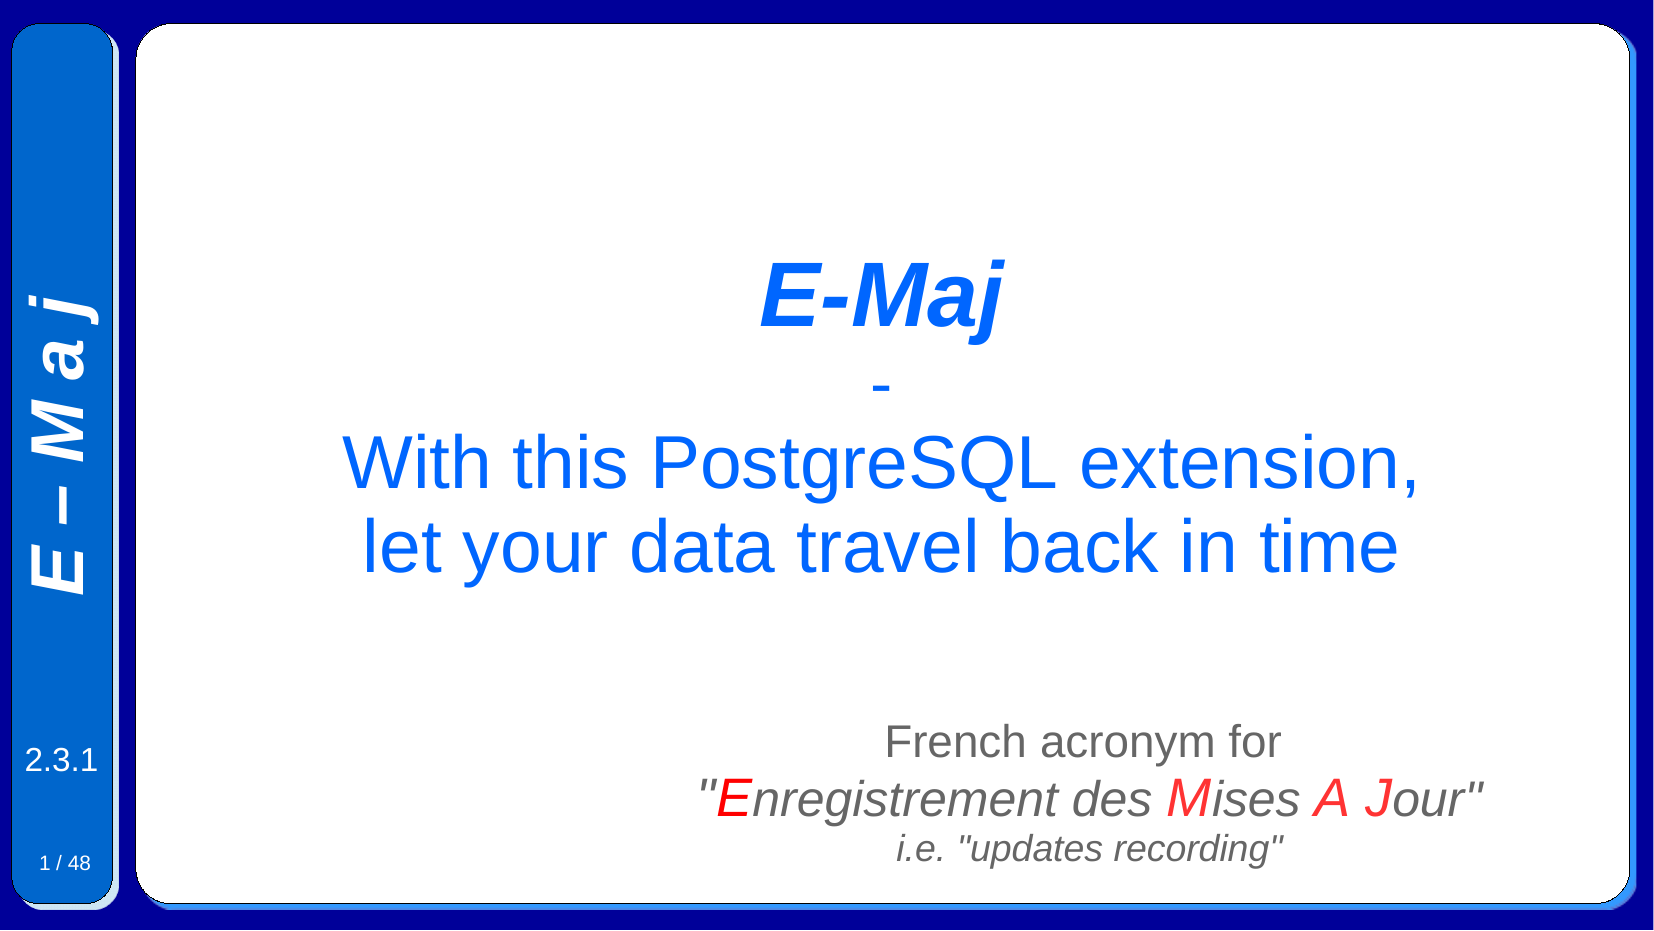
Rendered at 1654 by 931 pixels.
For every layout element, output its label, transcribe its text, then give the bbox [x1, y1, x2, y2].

subtitle E-Maj - With this PostgreSQL extension, let your data travel back in time [194, 111, 1570, 832]
text_box French acronym for "Enregistrement des Mises A Jour" i.e. "updates recording" [602, 708, 1577, 878]
